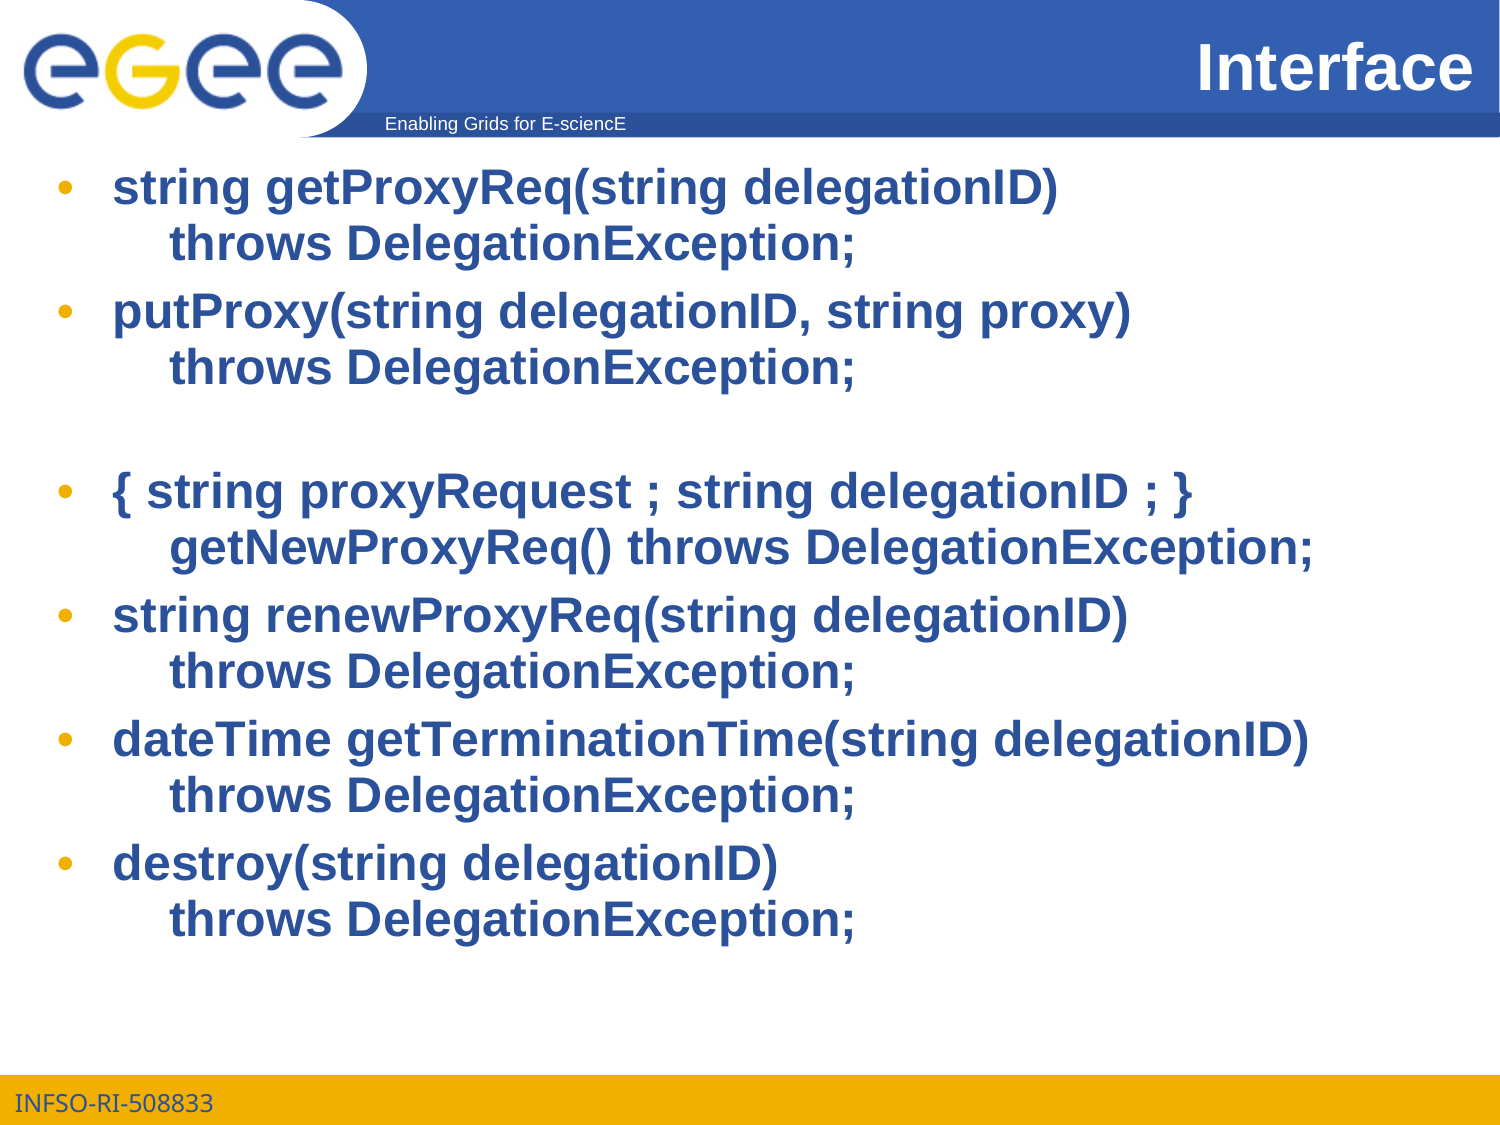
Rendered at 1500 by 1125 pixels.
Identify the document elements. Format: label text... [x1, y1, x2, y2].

list string getProxyReq(string delegationID) throws DelegationException; putProxy(string delegationID, string proxy) throws DelegationException; { string proxyRequest ; string delegationID ; } getNewProxyReq() throws DelegationException; string renewProxyReq(string delegationID) throws DelegationException; dateTime getTerminationTime(string delegationID) throws DelegationException; destroy(string delegationID) throws DelegationException; [56, 159, 1466, 1051]
title Interface [369, 10, 1475, 124]
picture [18, 30, 349, 112]
